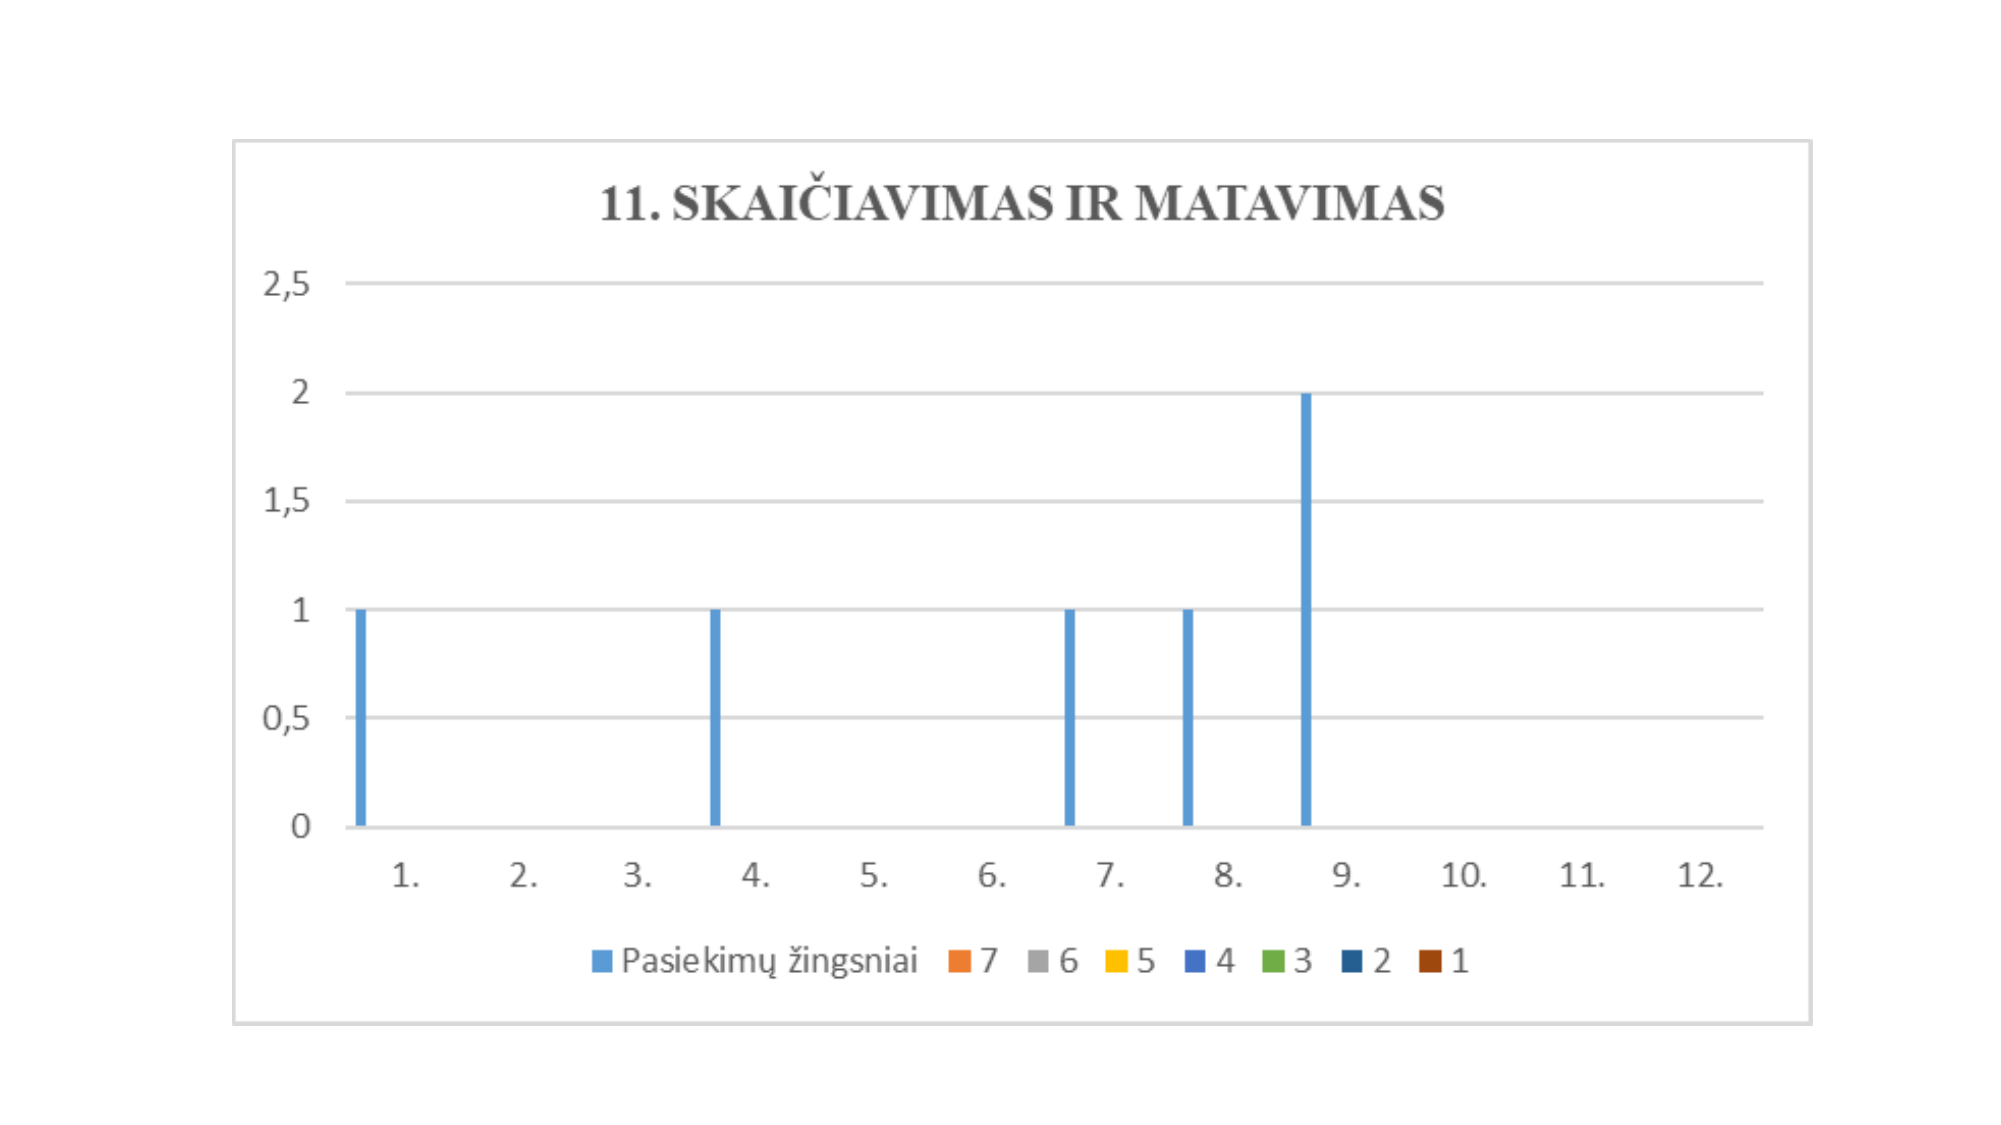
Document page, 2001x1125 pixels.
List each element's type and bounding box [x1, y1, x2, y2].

picture [232, 139, 1813, 1026]
